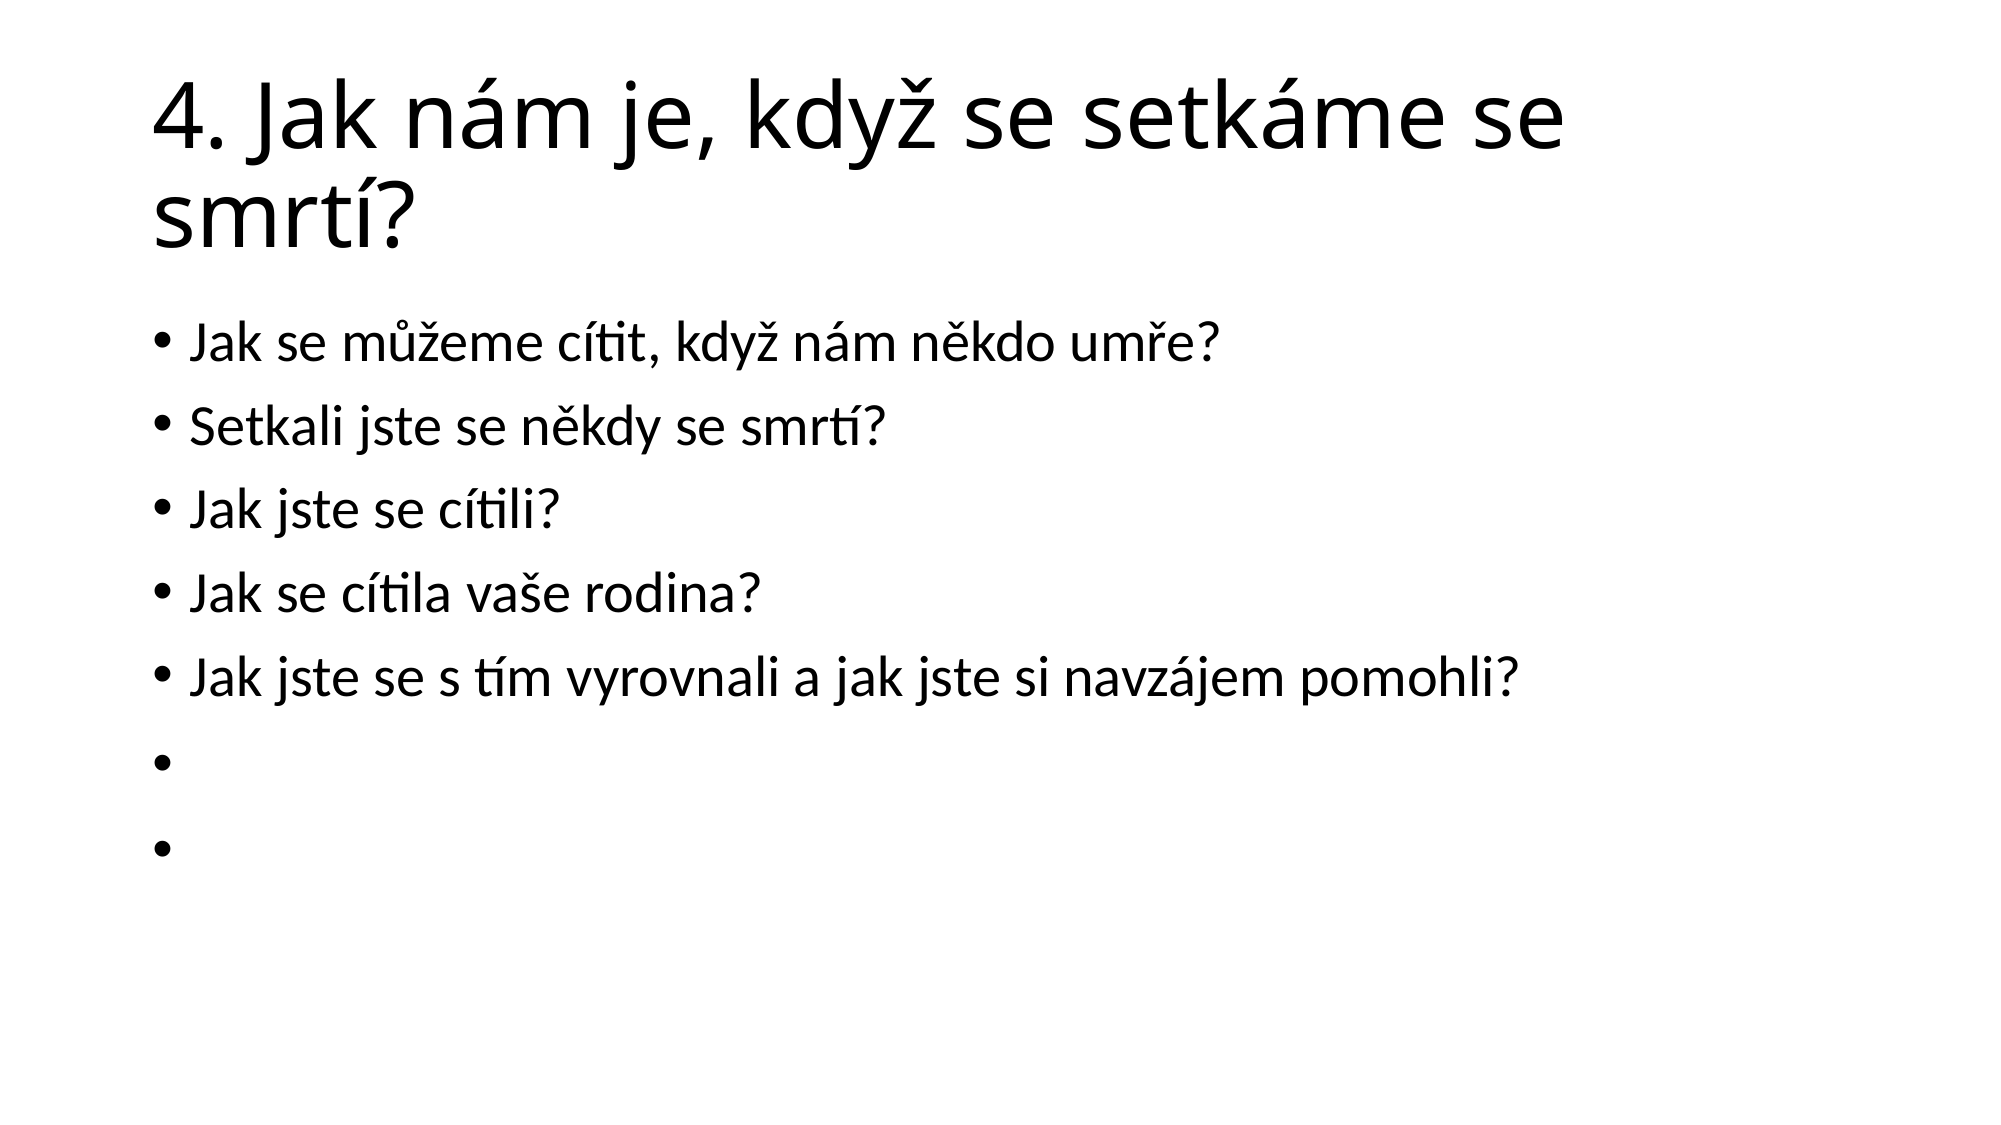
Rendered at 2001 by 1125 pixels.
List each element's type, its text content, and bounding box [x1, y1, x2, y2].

list Jak se můžeme cítit, když nám někdo umře? Setkali jste se někdy se smrtí? Jak jste se cítili? Jak se cítila vaše rodina? Jak jste se s tím vyrovnali a jak jste si navzájem pomohli? [137, 303, 1863, 1018]
title 4. Jak nám je, když se setkáme se smrtí? [137, 59, 1863, 278]
